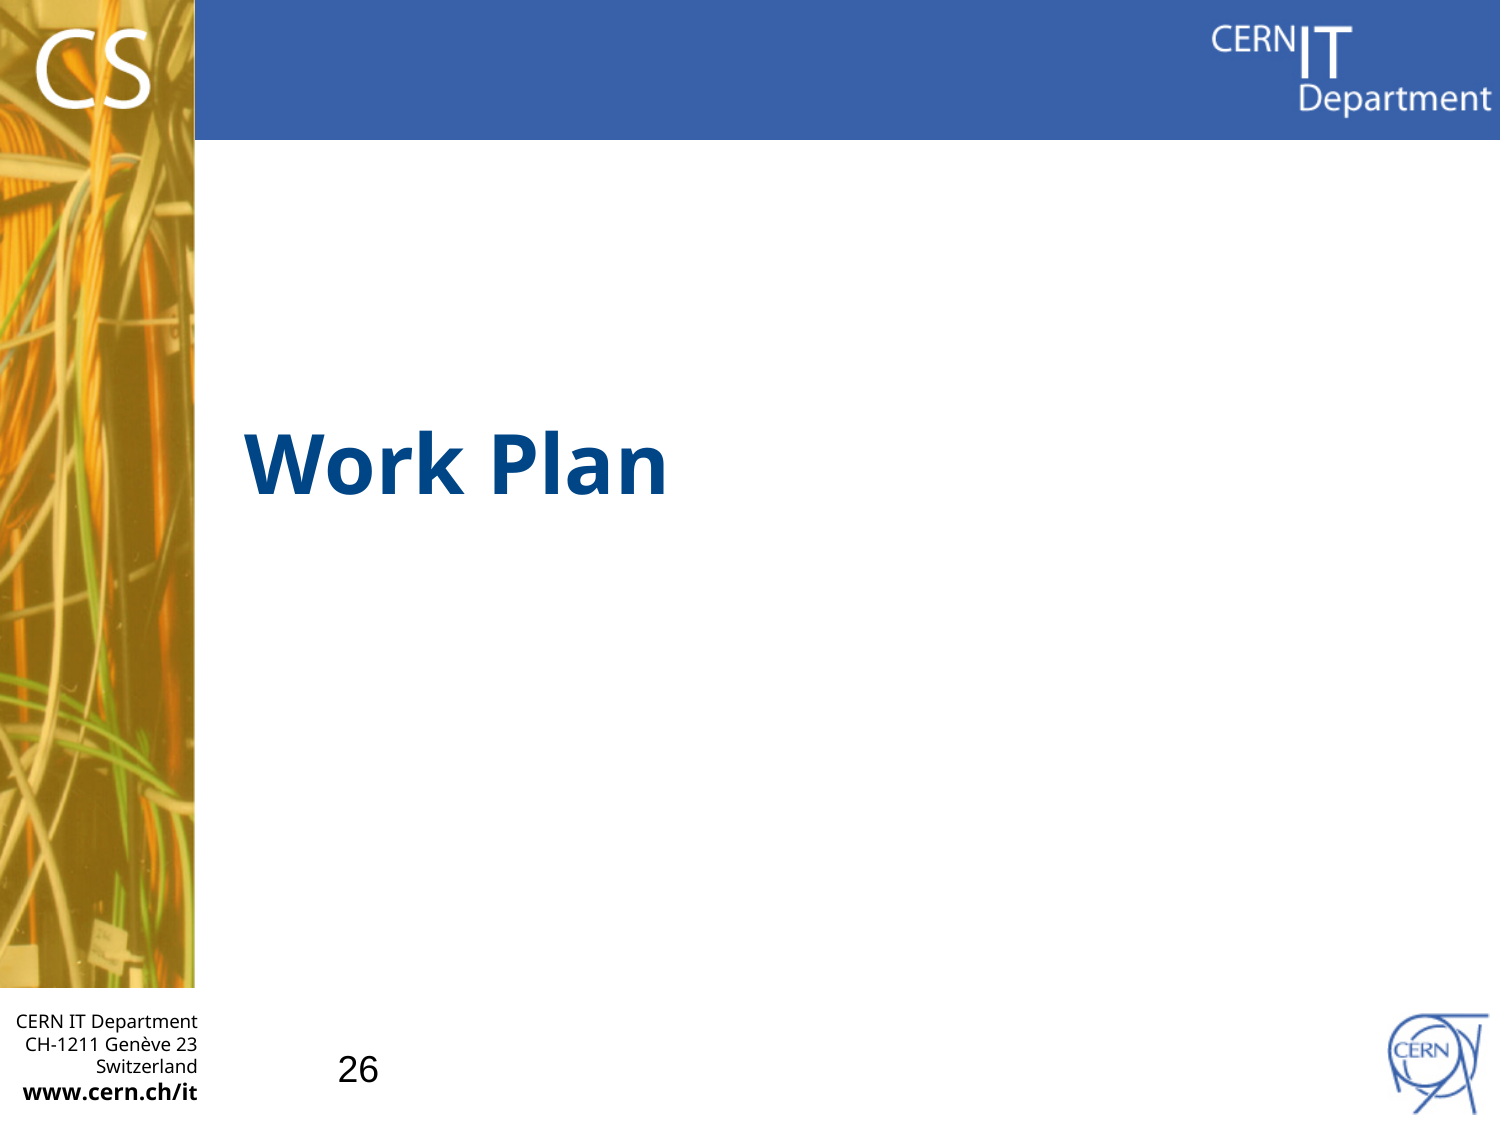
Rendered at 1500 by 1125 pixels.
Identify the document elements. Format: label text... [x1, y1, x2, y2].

list Work Plan [224, 174, 1463, 988]
picture [1387, 1012, 1490, 1115]
picture [0, 0, 1500, 988]
